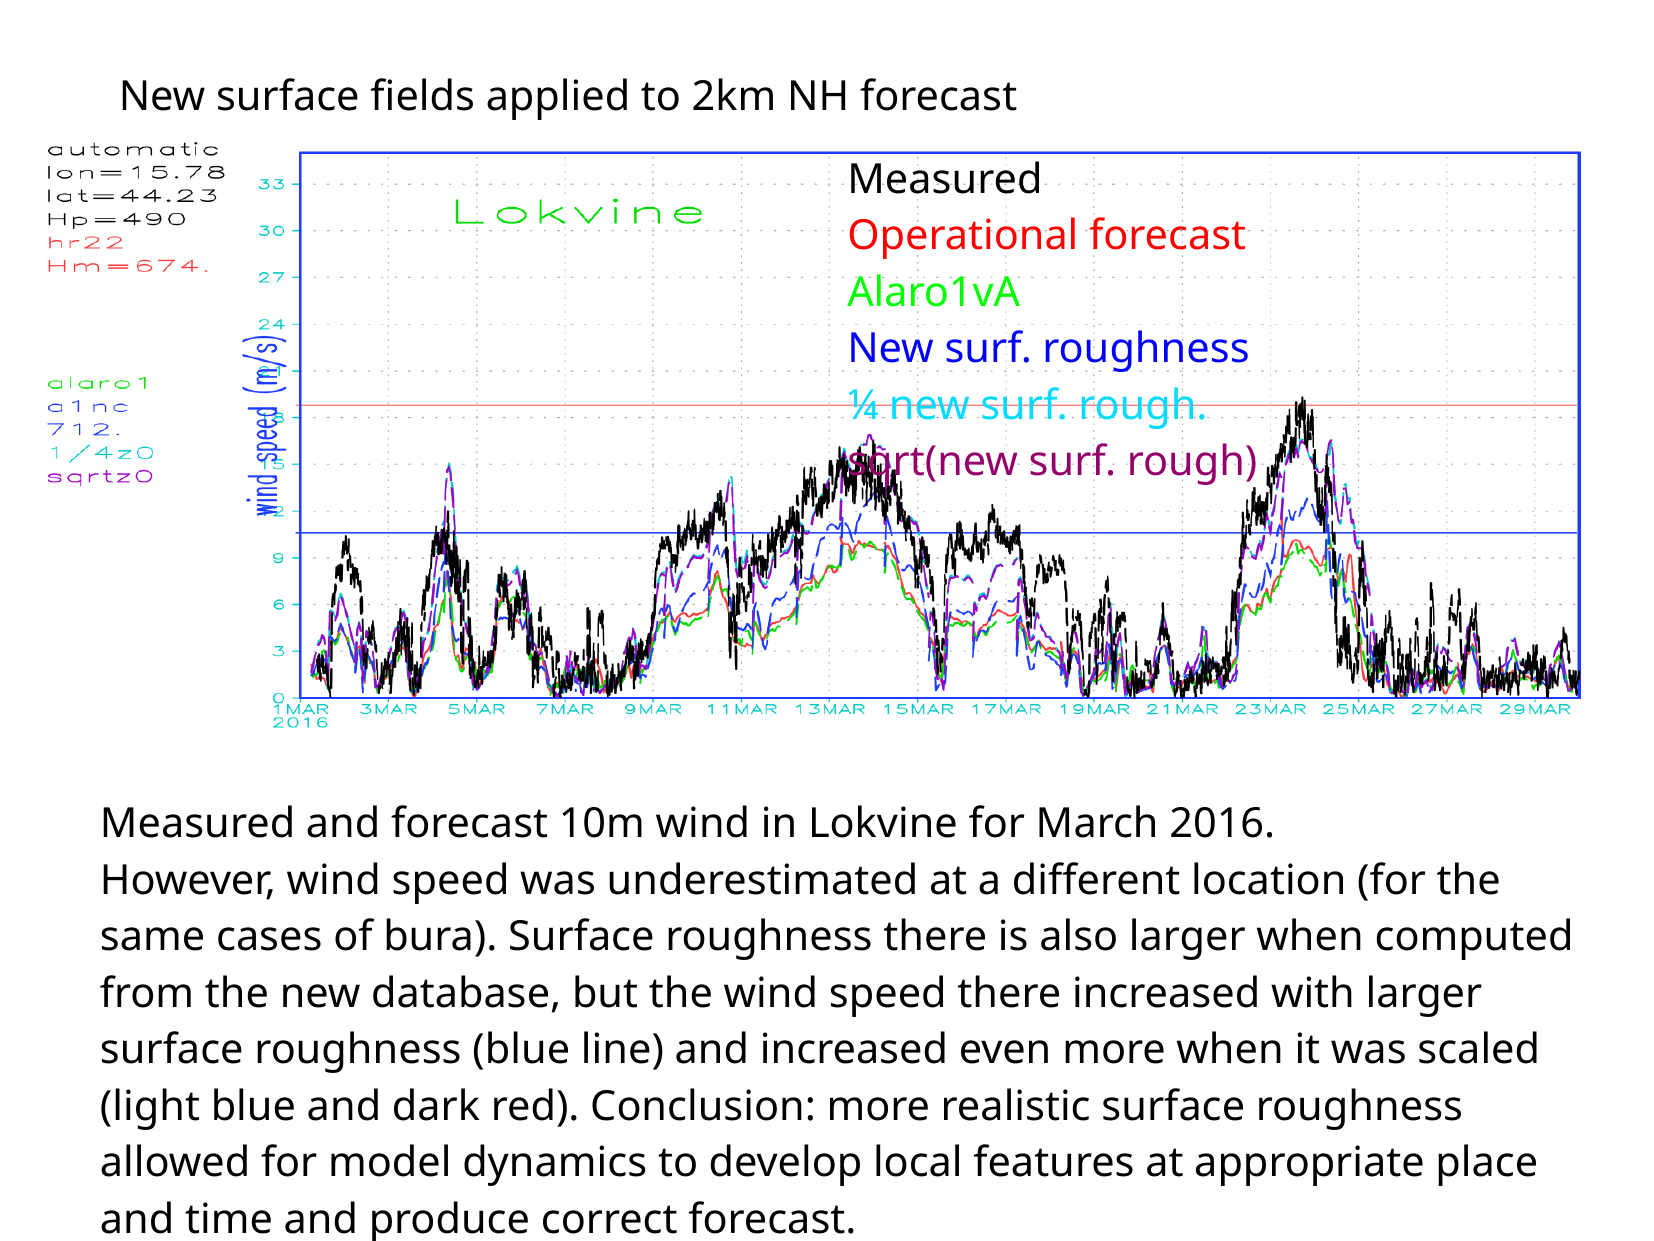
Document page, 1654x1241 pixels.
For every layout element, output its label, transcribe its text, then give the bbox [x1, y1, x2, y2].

text_box Measured Operational forecast Alaro1vA New surf. roughness ¼ new surf. rough. sqrt(new surf. rough) [832, 141, 1298, 455]
text_box Measured and forecast 10m wind in Lokvine for March 2016. However, wind speed was underestimated at a different location (for the same cases of bura). Surface roughness there is also larger when computed from the new database, but the wind speed there increased with larger surface roughness (blue line) and increased even more when it was scaled (light blue and dark red). Conclusion: more realistic surface roughness allowed for model dynamics to develop local features at appropriate place and time and produce correct forecast. [85, 785, 1621, 1187]
picture [0, 94, 1654, 756]
text_box New surface fields applied to 2km NH forecast [103, 58, 1177, 124]
